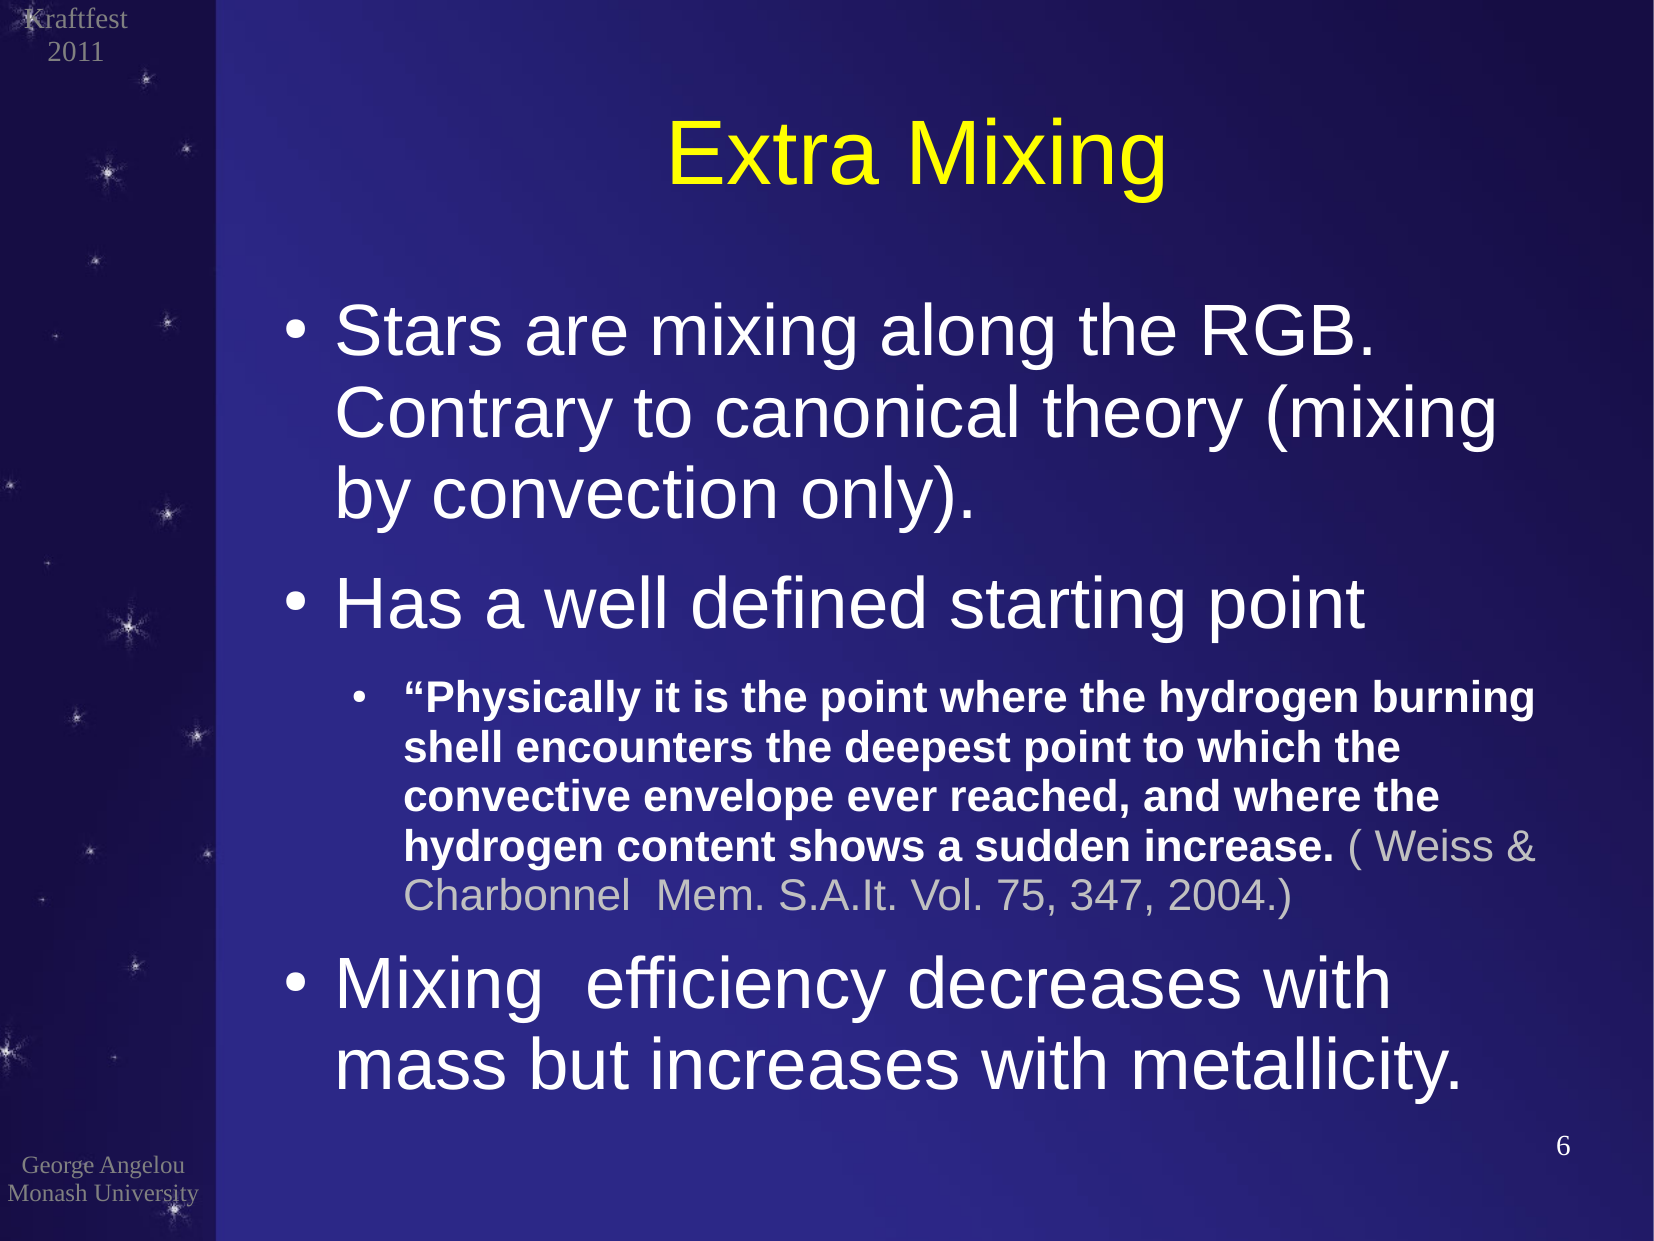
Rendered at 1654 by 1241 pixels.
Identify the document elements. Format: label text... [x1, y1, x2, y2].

title Extra Mixing [265, 49, 1571, 257]
picture [0, 0, 1654, 1241]
list Stars are mixing along the RGB. Contrary to canonical theory (mixing by convection only). Has a well defined starting point “Physically it is the point where the hydrogen burning shell encounters the deepest point to which the convective envelope ever reached, and where the hydrogen content shows a sudden increase. ( Weiss & Charbonnel Mem. S.A.It. Vol. 75, 347, 2004.) Mixing efficiency decreases with mass but increases with metallicity. [265, 290, 1571, 1109]
